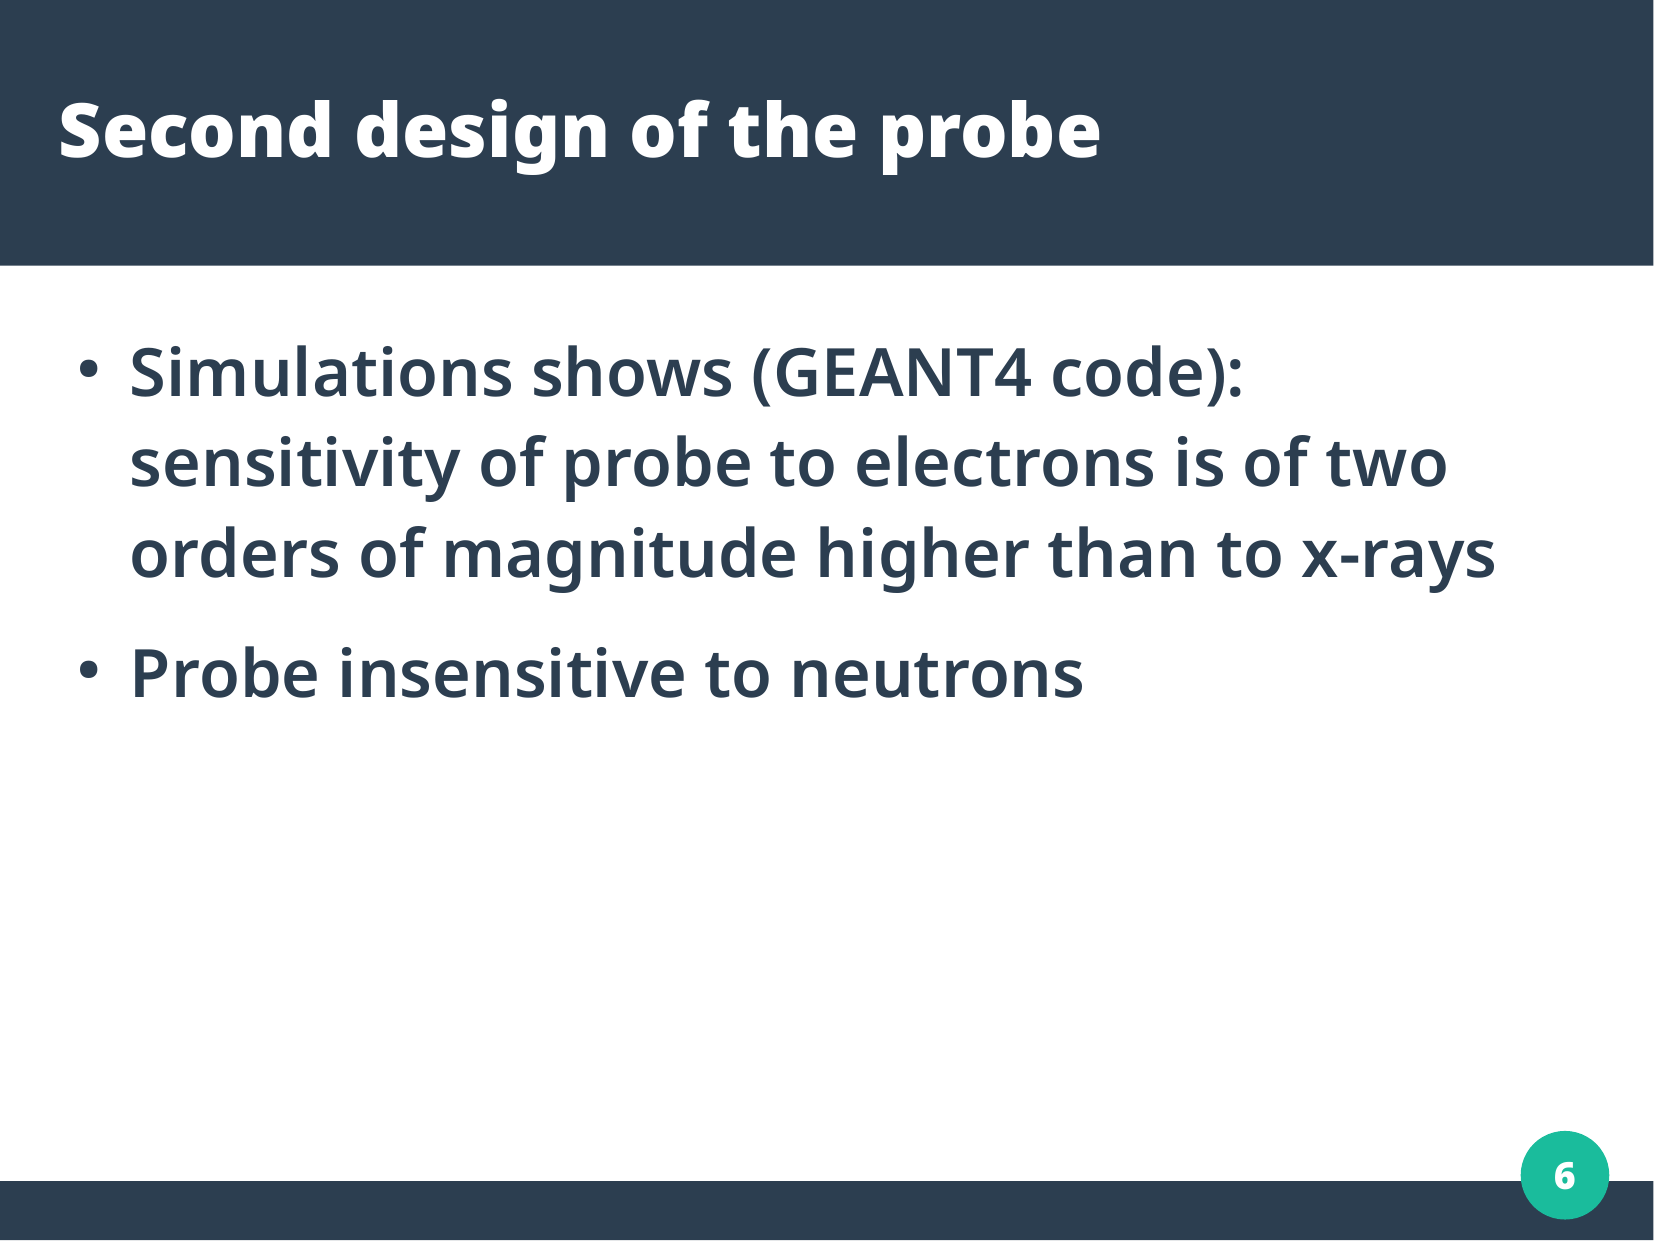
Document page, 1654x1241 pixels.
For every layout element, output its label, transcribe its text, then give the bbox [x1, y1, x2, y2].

title Second design of the probe [59, 49, 1595, 207]
list Simulations shows (GEANT4 code): sensitivity of probe to electrons is of two orders of magnitude higher than to x-rays Probe insensitive to neutrons [59, 324, 1595, 1152]
